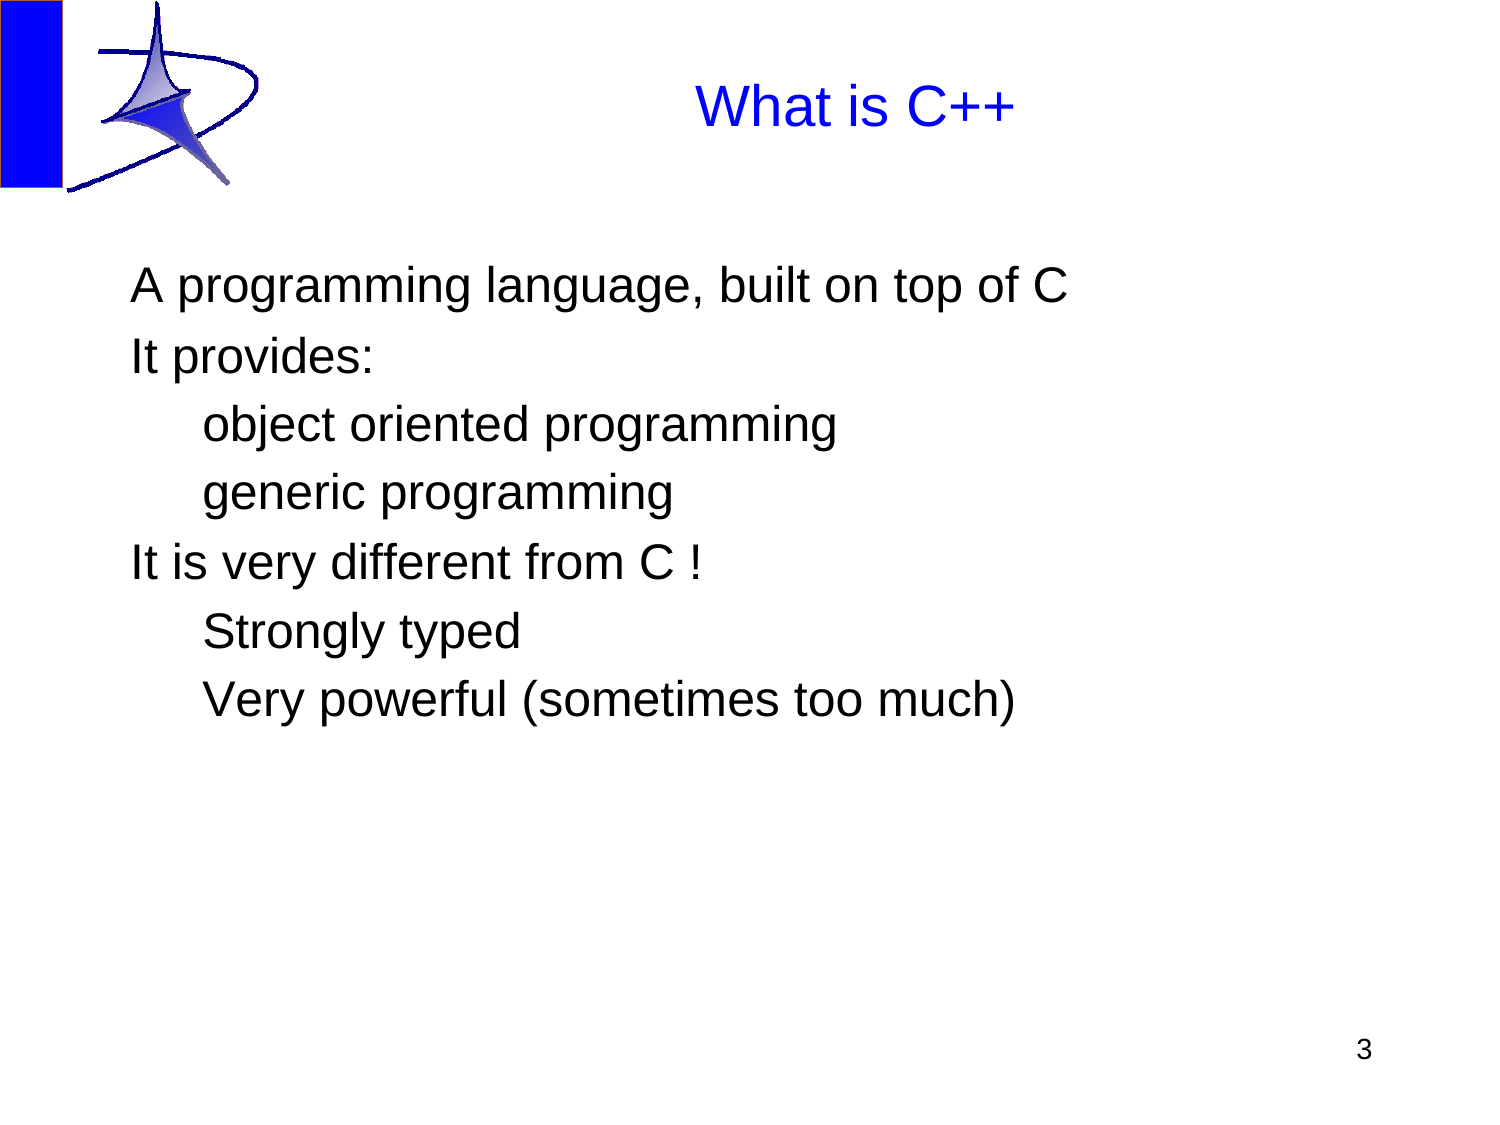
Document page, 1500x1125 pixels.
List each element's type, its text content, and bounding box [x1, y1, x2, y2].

list A programming language, built on top of C It provides: object oriented programming generic programming It is very different from C ! Strongly typed Very powerful (sometimes too much) [112, 249, 1450, 1001]
picture [62, 0, 263, 197]
title What is C++ [262, 24, 1450, 188]
